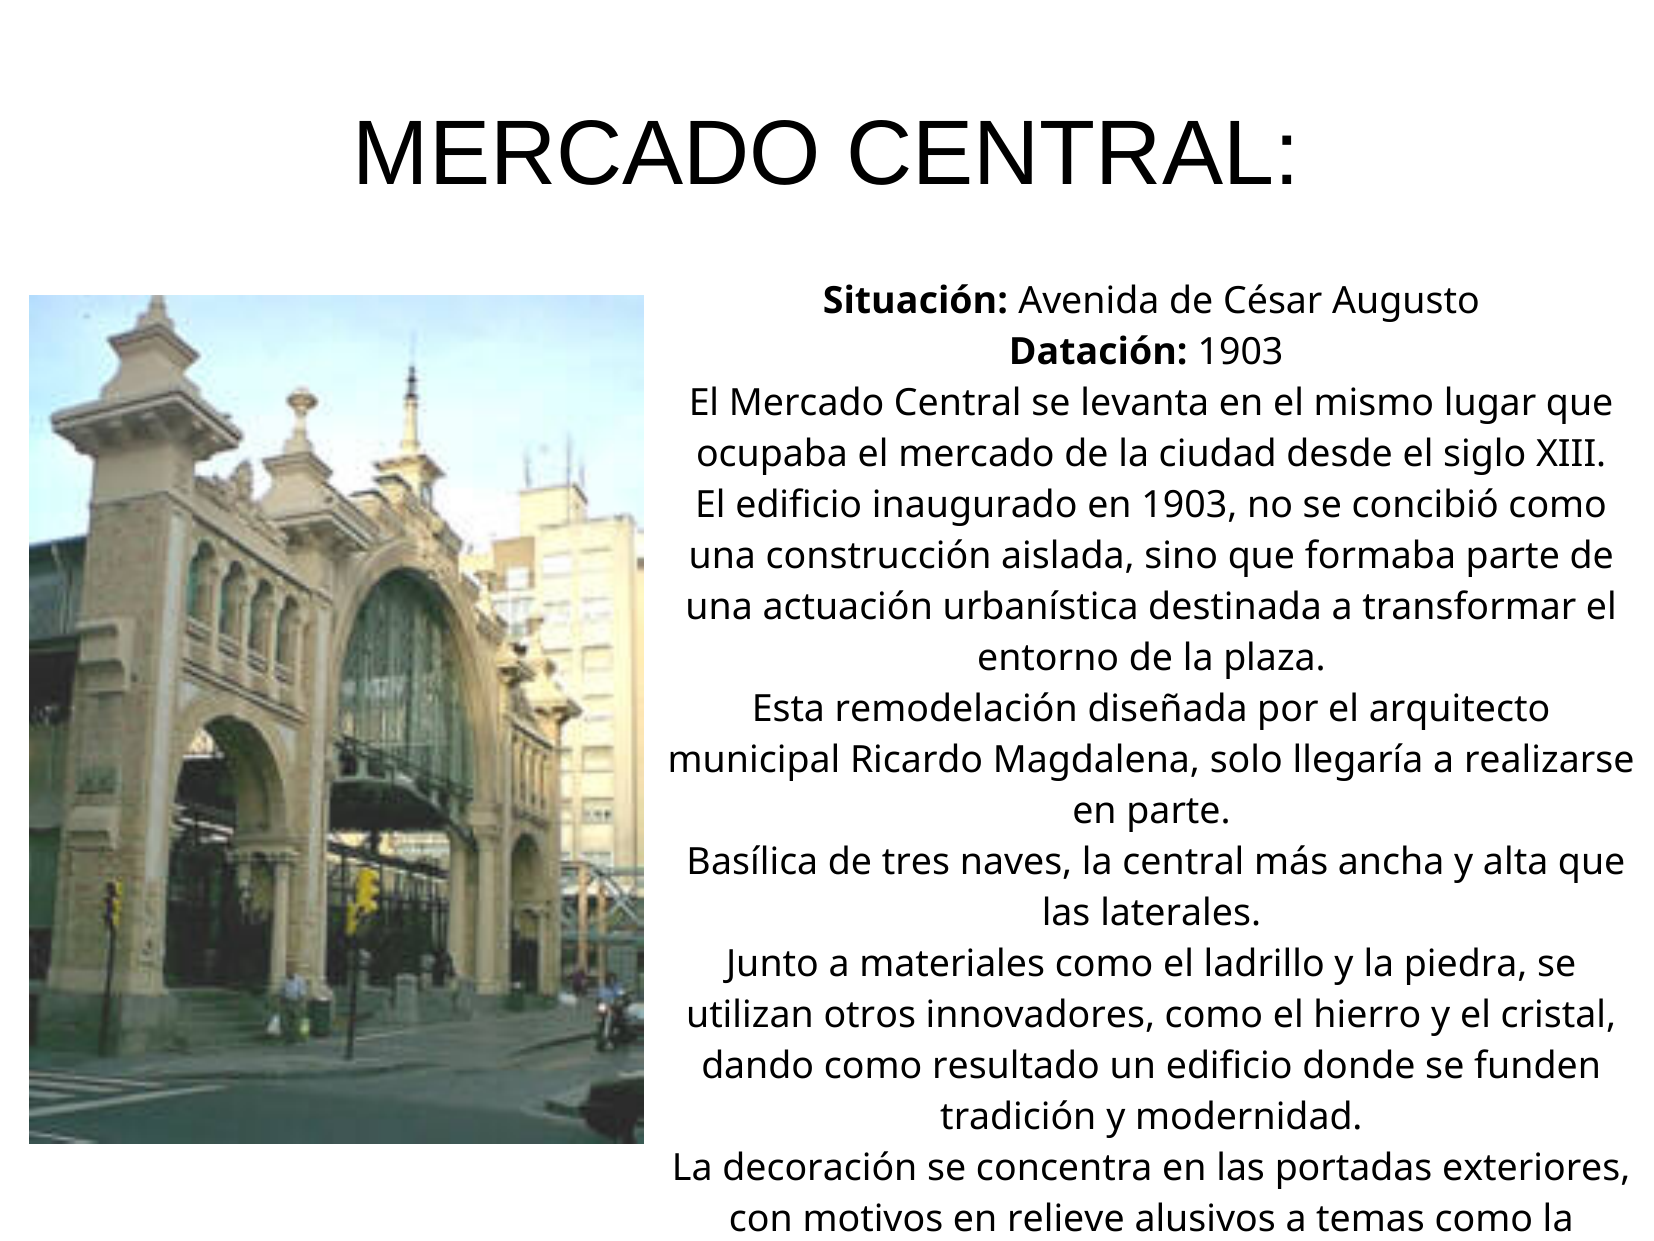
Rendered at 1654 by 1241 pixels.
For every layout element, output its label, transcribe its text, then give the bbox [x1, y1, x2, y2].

title MERCADO CENTRAL: [82, 49, 1571, 257]
text_box Situación: Avenida de César Augusto Datación: 1903 El Mercado Central se levanta en el mismo lugar que ocupaba el mercado de la ciudad desde el siglo XIII. El edificio inaugurado en 1903, no se concibió como una construcción aislada, sino que formaba parte de una actuación urbanística destinada a transformar el entorno de la plaza. Esta remodelación diseñada por el arquitecto municipal Ricardo Magdalena, solo llegaría a realizarse en parte. Basílica de tres naves, la central más ancha y alta que las laterales. Junto a materiales como el ladrillo y la piedra, se utilizan otros innovadores, como el hierro y el cristal, dando como resultado un edificio donde se funden tradición y modernidad. La decoración se concentra en las portadas exteriores, con motivos en relieve alusivos a temas como la agricultura, la pesca o el comercio. [649, 265, 1654, 1241]
picture [29, 295, 644, 1144]
